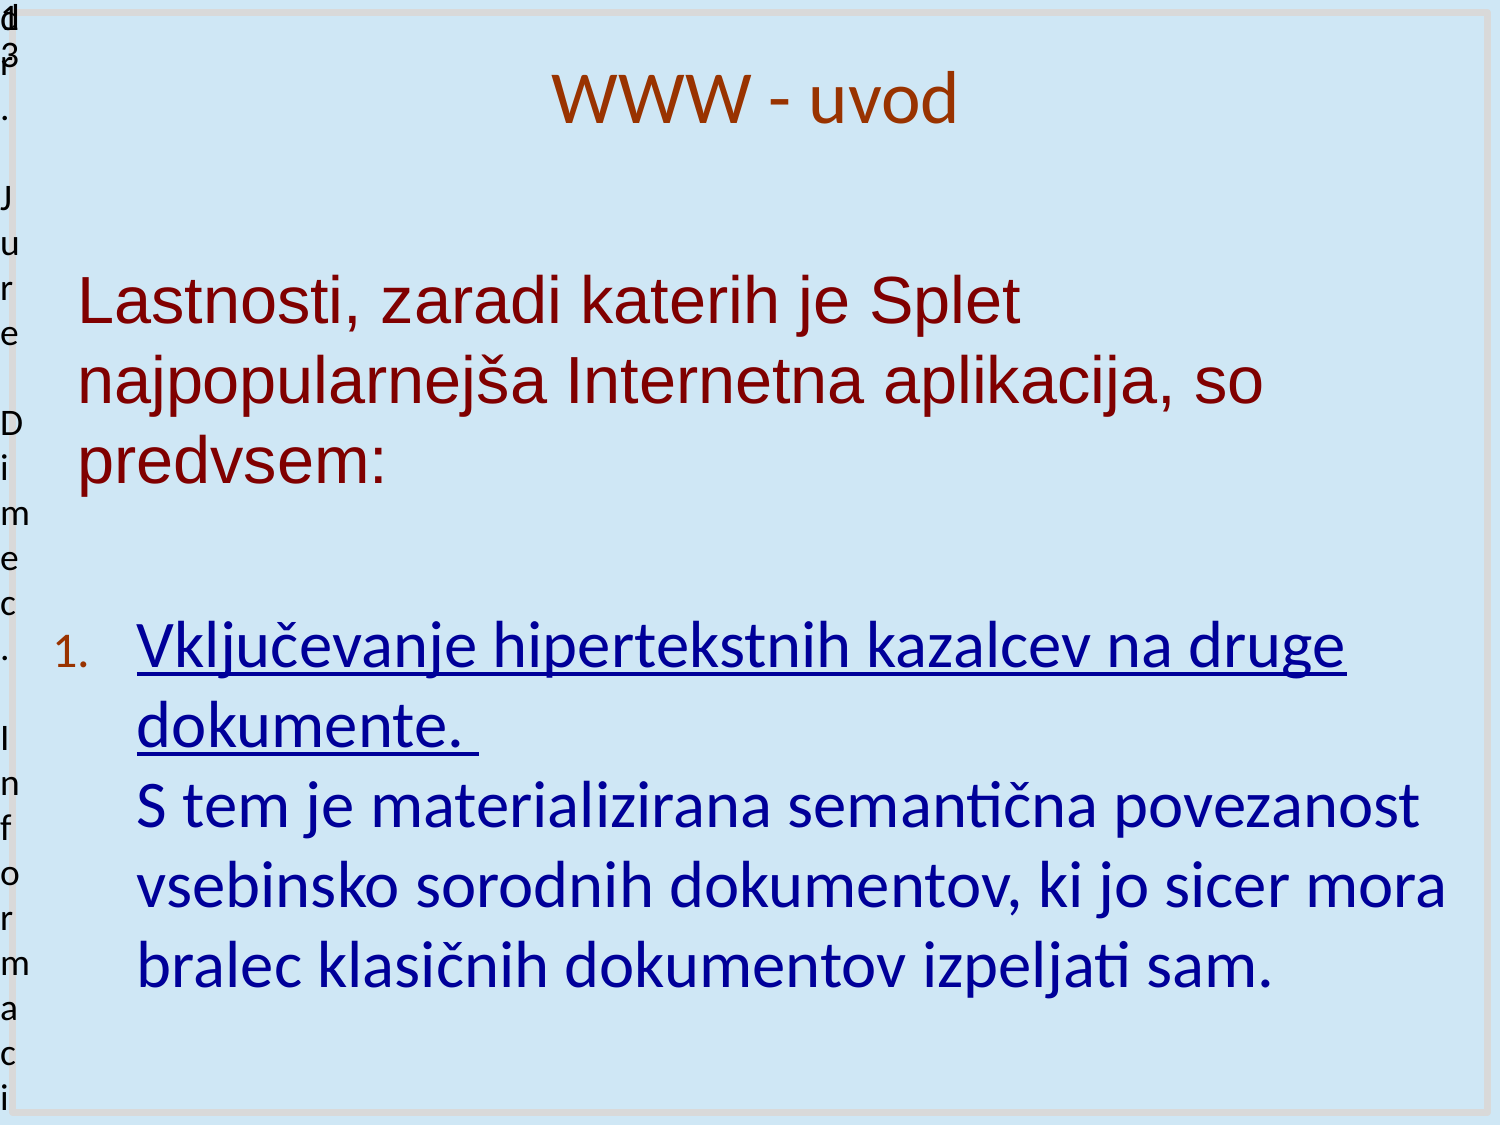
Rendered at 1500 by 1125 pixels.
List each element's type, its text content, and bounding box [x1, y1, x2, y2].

list Vključevanje hipertekstnih kazalcev na druge dokumente. S tem je materializirana semantična povezanost vsebinsko sorodnih dokumentov, ki jo sicer mora bralec klasičnih dokumentov izpeljati sam. [37, 500, 1475, 1050]
text_box Lastnosti, zaradi katerih je Splet najpopularnejša Internetna aplikacija, so predvsem: [62, 249, 1450, 505]
title WWW - uvod [37, 37, 1475, 150]
